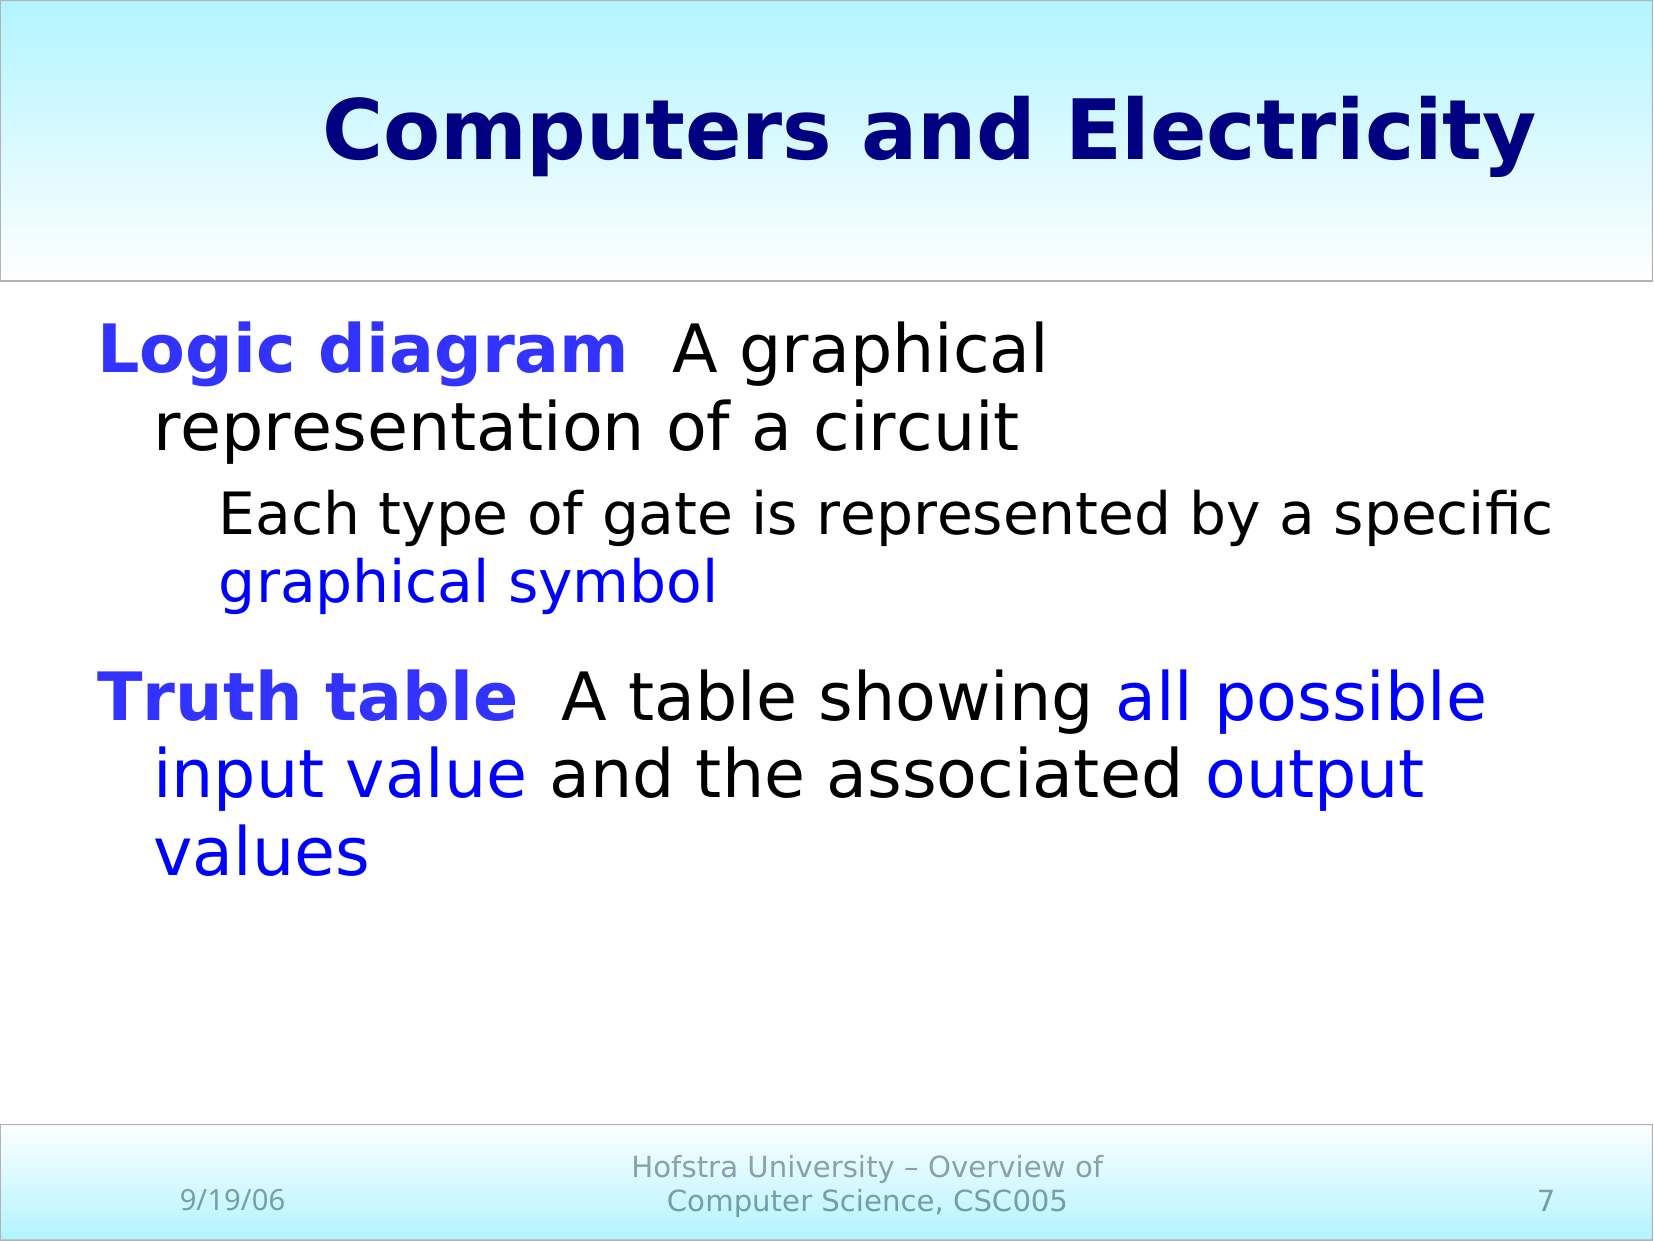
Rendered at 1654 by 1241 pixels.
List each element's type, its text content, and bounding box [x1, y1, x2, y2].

title Computers and Electricity [247, 12, 1612, 250]
list Logic diagram A graphical representation of a circuit Each type of gate is represented by a specific graphical symbol Truth table A table showing all possible input value and the associated output values [82, 303, 1571, 1131]
